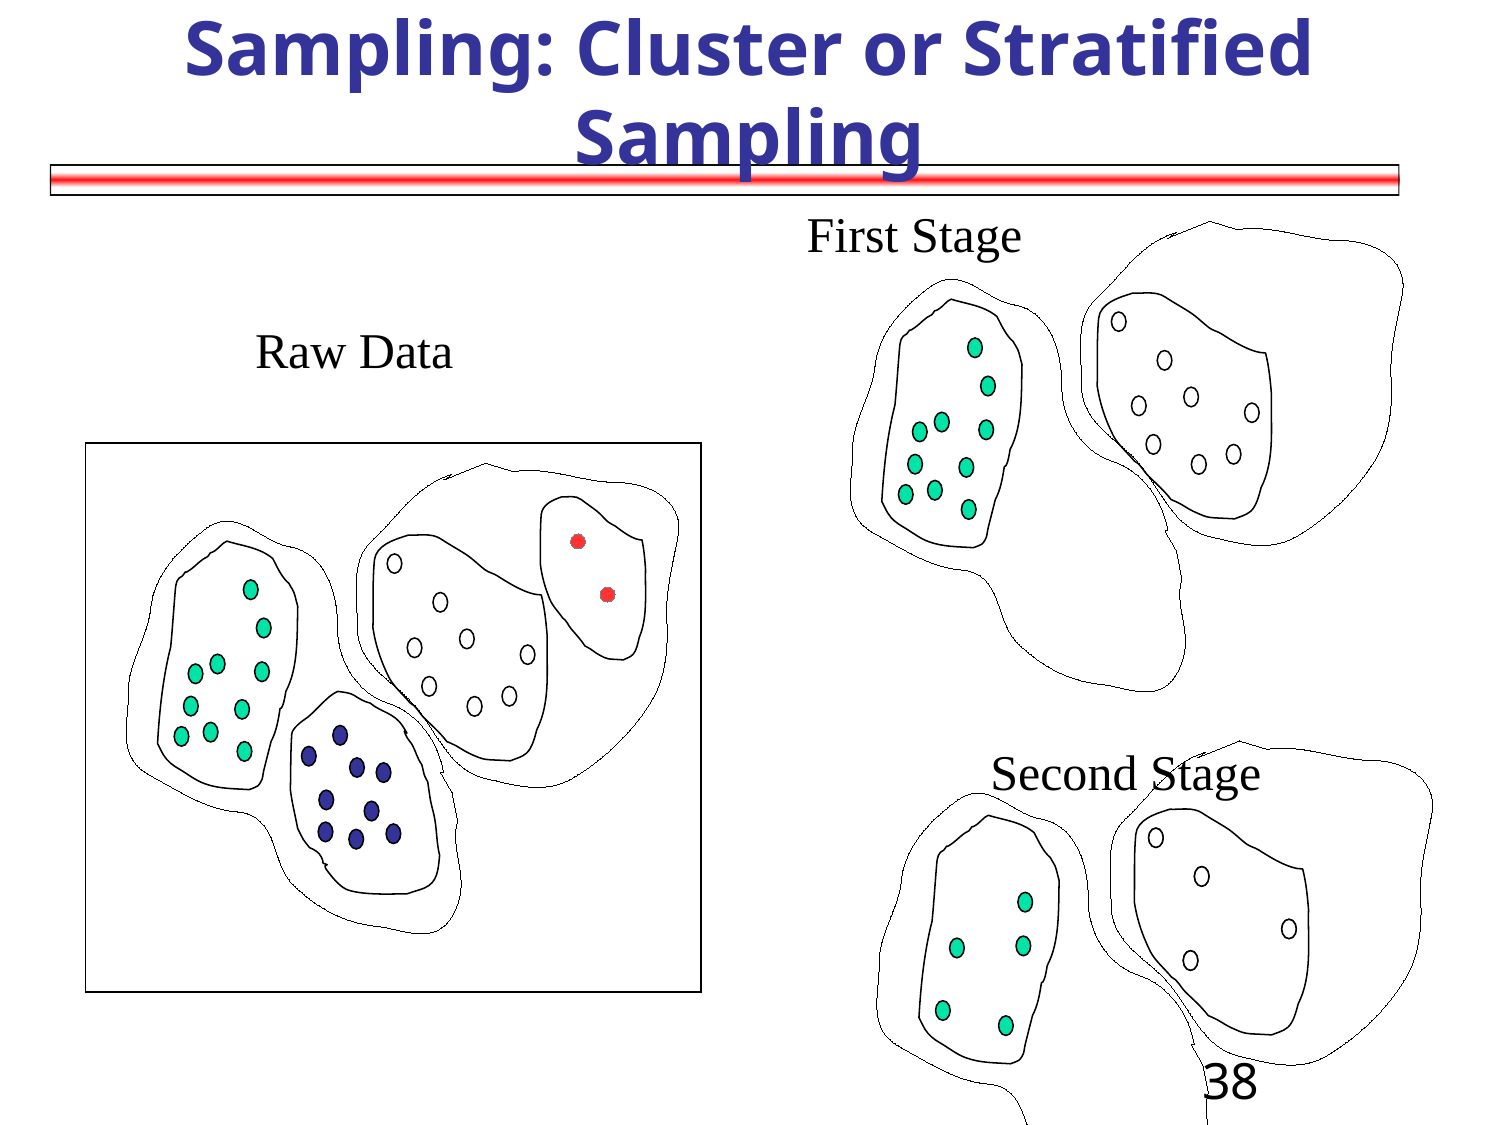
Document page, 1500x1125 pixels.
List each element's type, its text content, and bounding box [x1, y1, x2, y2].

text_box [570, 533, 586, 549]
text_box [432, 592, 448, 613]
text_box [421, 676, 437, 697]
text_box [386, 823, 401, 844]
text_box First Stage [791, 194, 1038, 271]
text_box [502, 686, 517, 707]
text_box [520, 645, 535, 665]
text_box [349, 757, 365, 778]
text_box [318, 822, 333, 842]
text_box [348, 829, 364, 849]
text_box [1194, 866, 1210, 887]
text_box [1148, 828, 1164, 848]
text_box [387, 553, 402, 574]
text_box [301, 746, 317, 766]
text_box [459, 629, 475, 649]
text_box [332, 725, 348, 746]
text_box [600, 587, 616, 603]
text_box [1183, 387, 1199, 407]
text_box [1191, 454, 1207, 475]
text_box [1244, 403, 1260, 423]
title Sampling: Cluster or Stratified Sampling [37, 0, 1463, 188]
text_box [467, 696, 483, 717]
text_box <number> [1187, 1062, 1500, 1125]
text_box [407, 637, 422, 658]
text_box [1111, 311, 1127, 332]
text_box [1131, 396, 1147, 416]
text_box [1146, 434, 1161, 455]
text_box Second Stage [975, 733, 1277, 809]
text_box [376, 762, 391, 783]
text_box Raw Data [240, 311, 482, 387]
text_box [318, 790, 334, 810]
text_box [364, 801, 379, 821]
text_box [1157, 350, 1172, 371]
text_box [1183, 950, 1198, 971]
text_box [1281, 919, 1297, 939]
text_box [1226, 444, 1241, 465]
